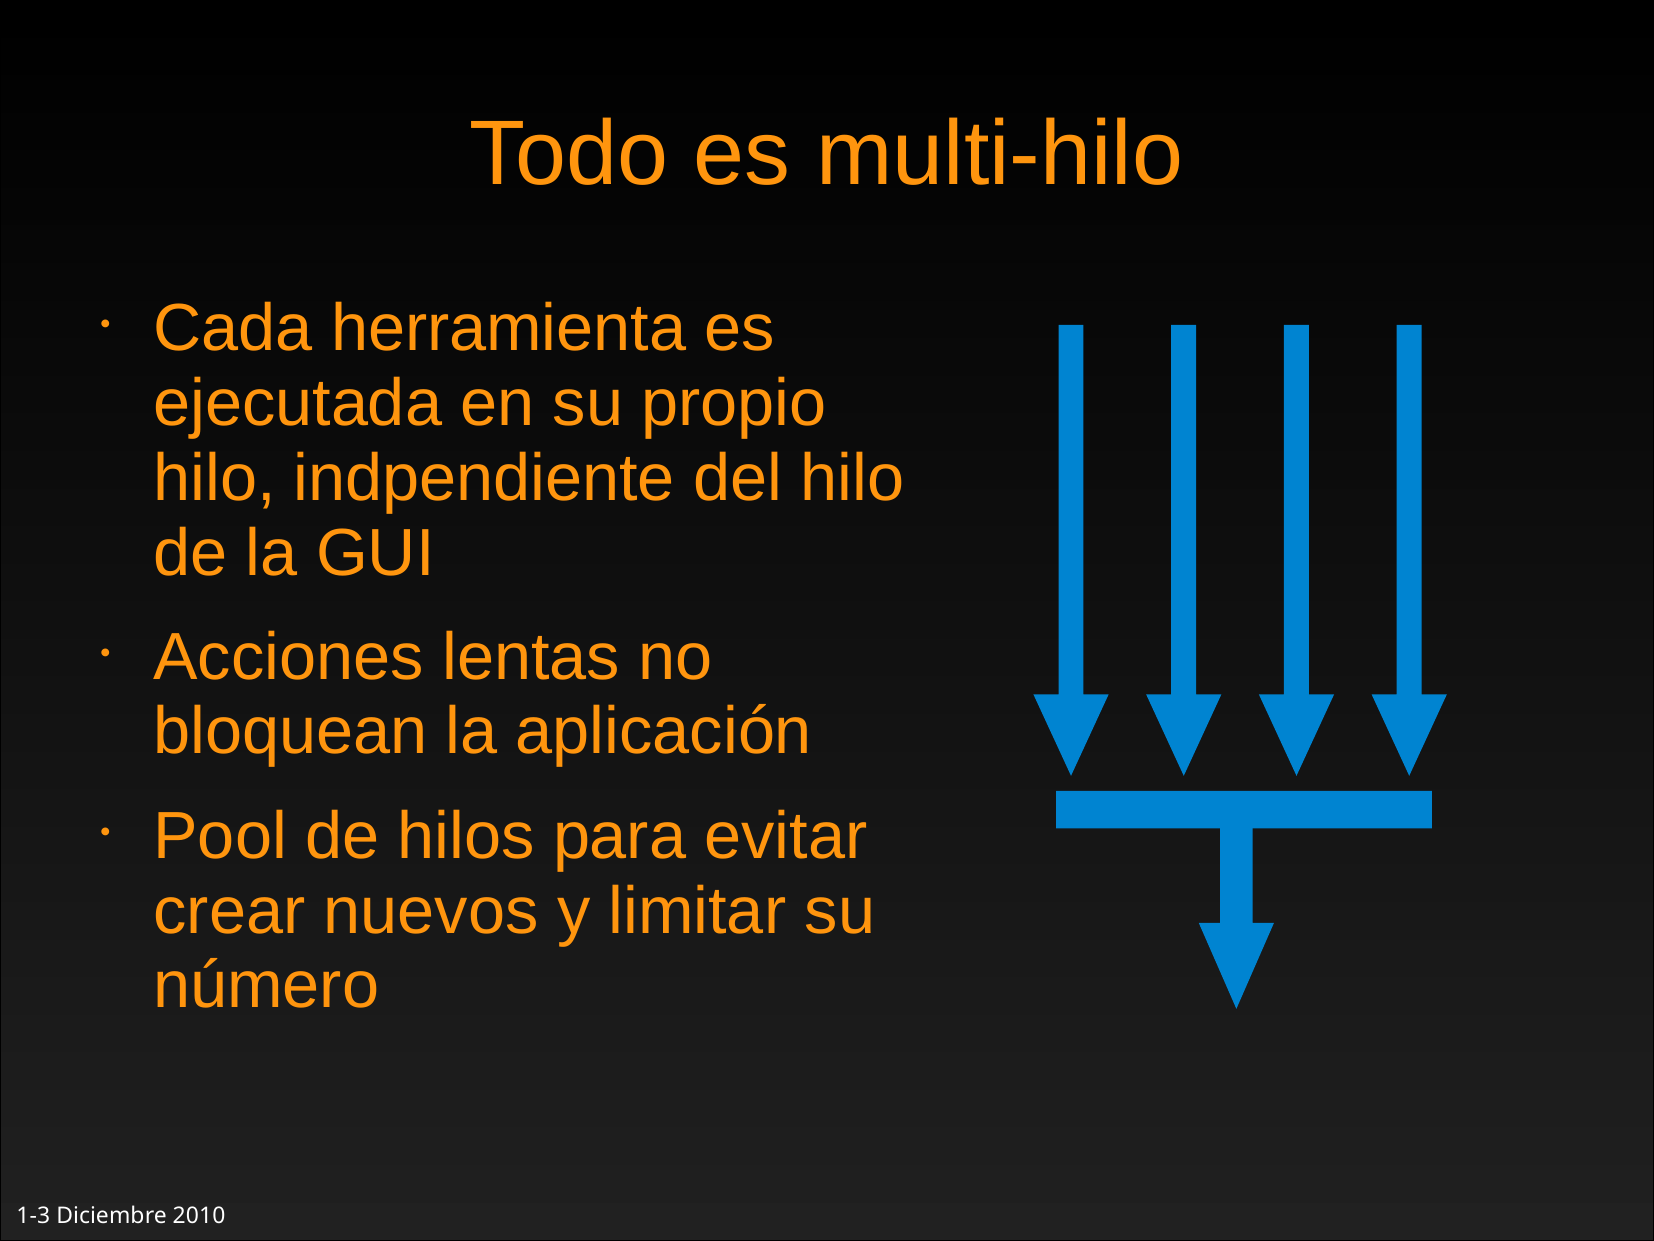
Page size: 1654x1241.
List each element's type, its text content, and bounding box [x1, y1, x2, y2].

text_box [1146, 324, 1222, 776]
text_box [1033, 324, 1109, 776]
list Cada herramienta es ejecutada en su propio hilo, indpendiente del hilo de la GUI Acciones lentas no bloquean la aplicación Pool de hilos para evitar crear nuevos y limitar su número [82, 290, 916, 1109]
text_box [1056, 790, 1432, 1009]
text_box [1258, 324, 1335, 776]
title Todo es multi-hilo [82, 49, 1571, 257]
text_box [1371, 324, 1447, 776]
